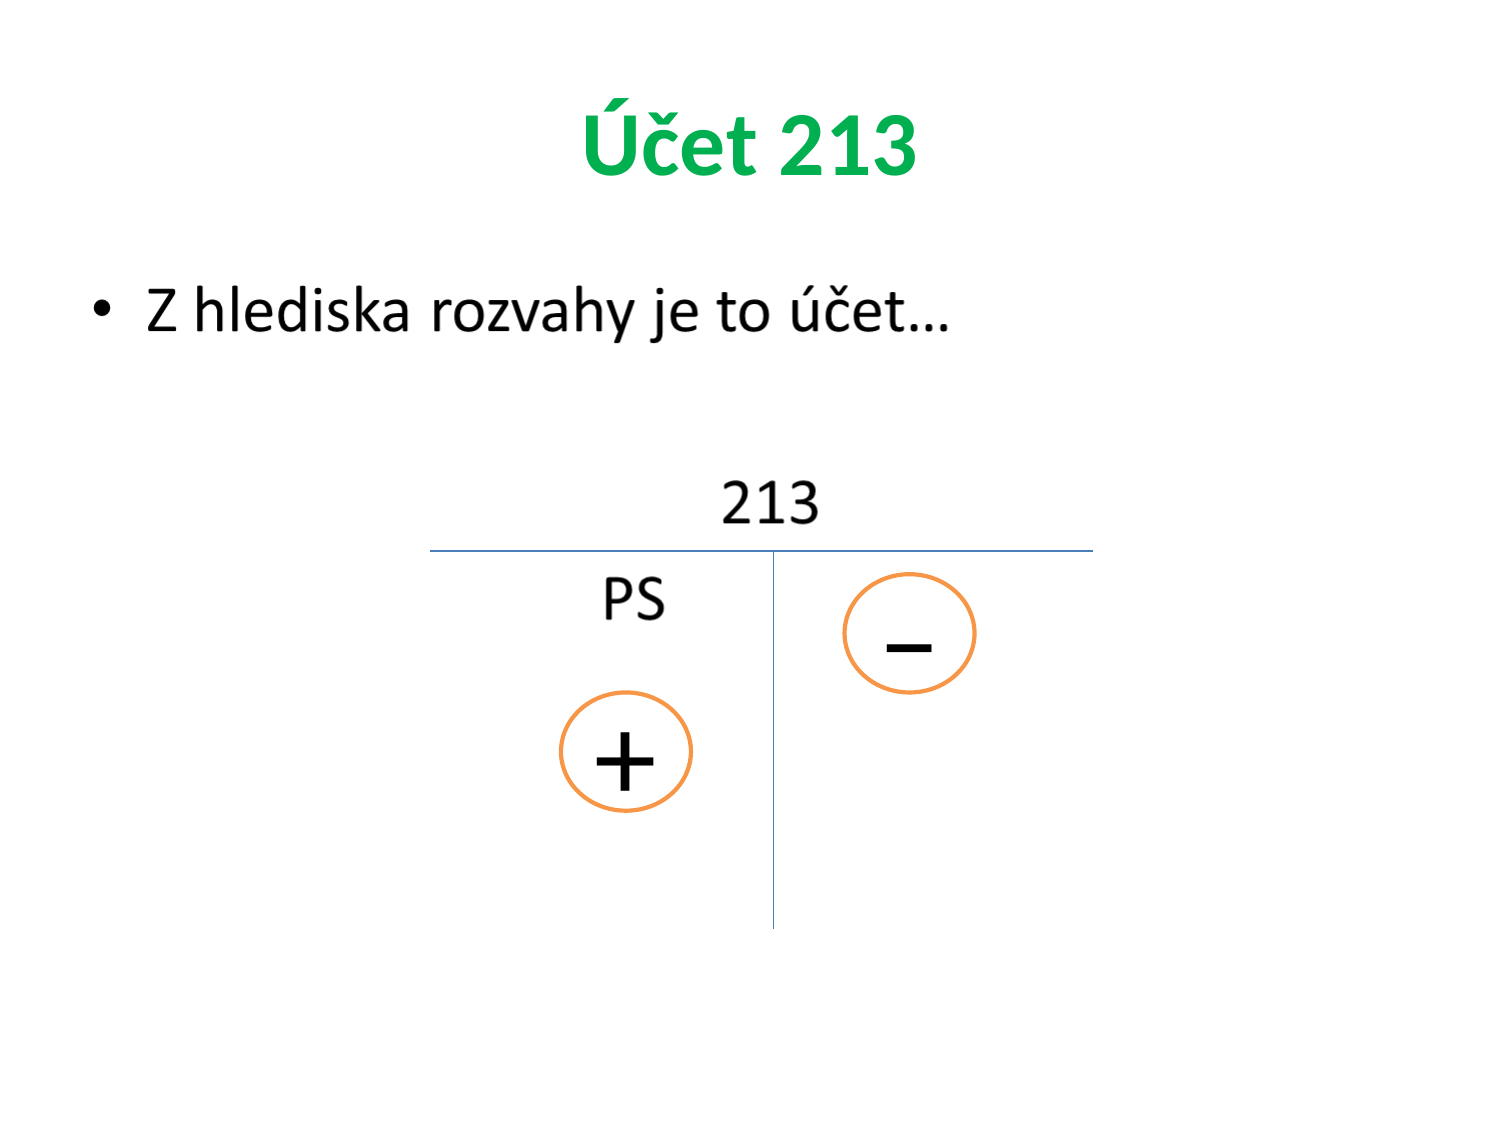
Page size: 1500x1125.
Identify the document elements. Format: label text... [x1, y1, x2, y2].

text_box – [844, 574, 975, 693]
title Účet 213 [75, 45, 1426, 233]
text_box + [560, 692, 691, 811]
text_box [53, 249, 1426, 1006]
